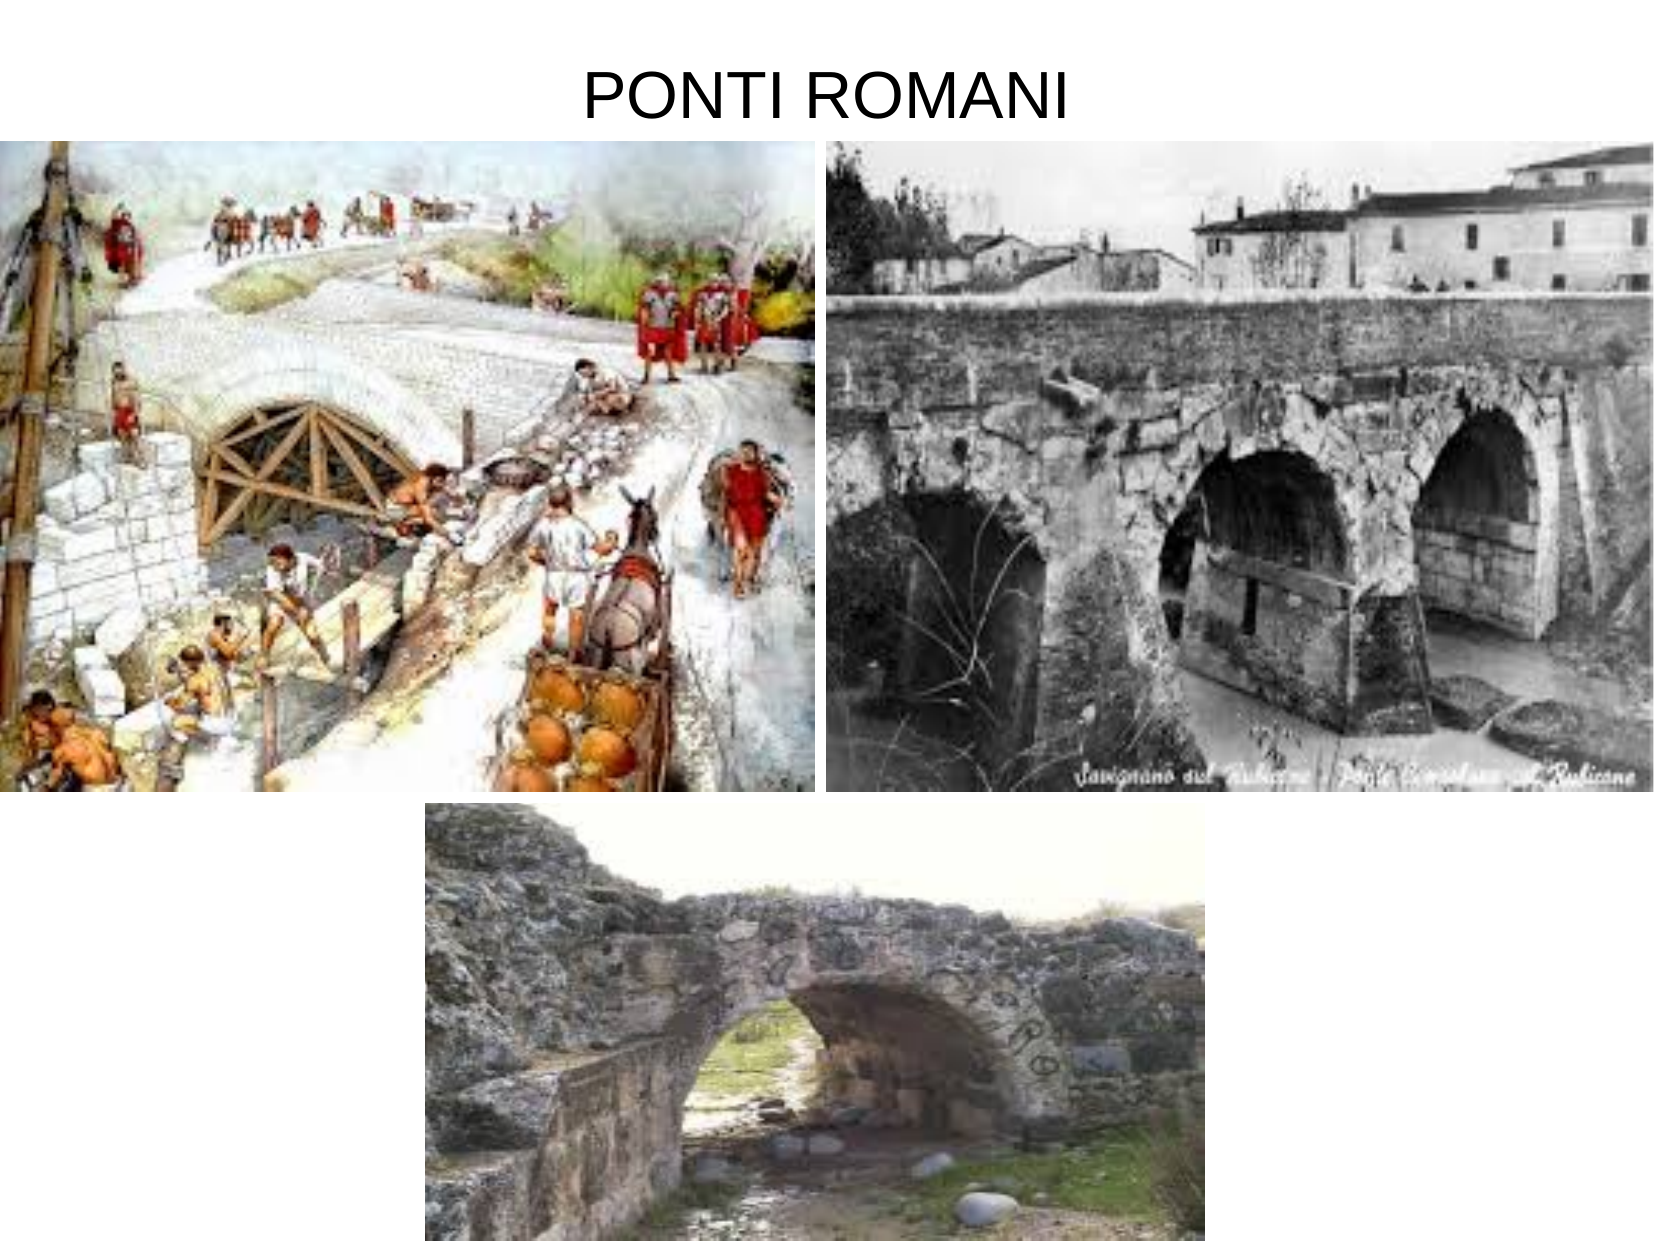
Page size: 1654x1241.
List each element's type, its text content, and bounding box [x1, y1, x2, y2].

picture [826, 141, 1654, 792]
title PONTI ROMANI [82, 49, 1571, 142]
picture [0, 141, 815, 792]
picture [425, 803, 1205, 1241]
